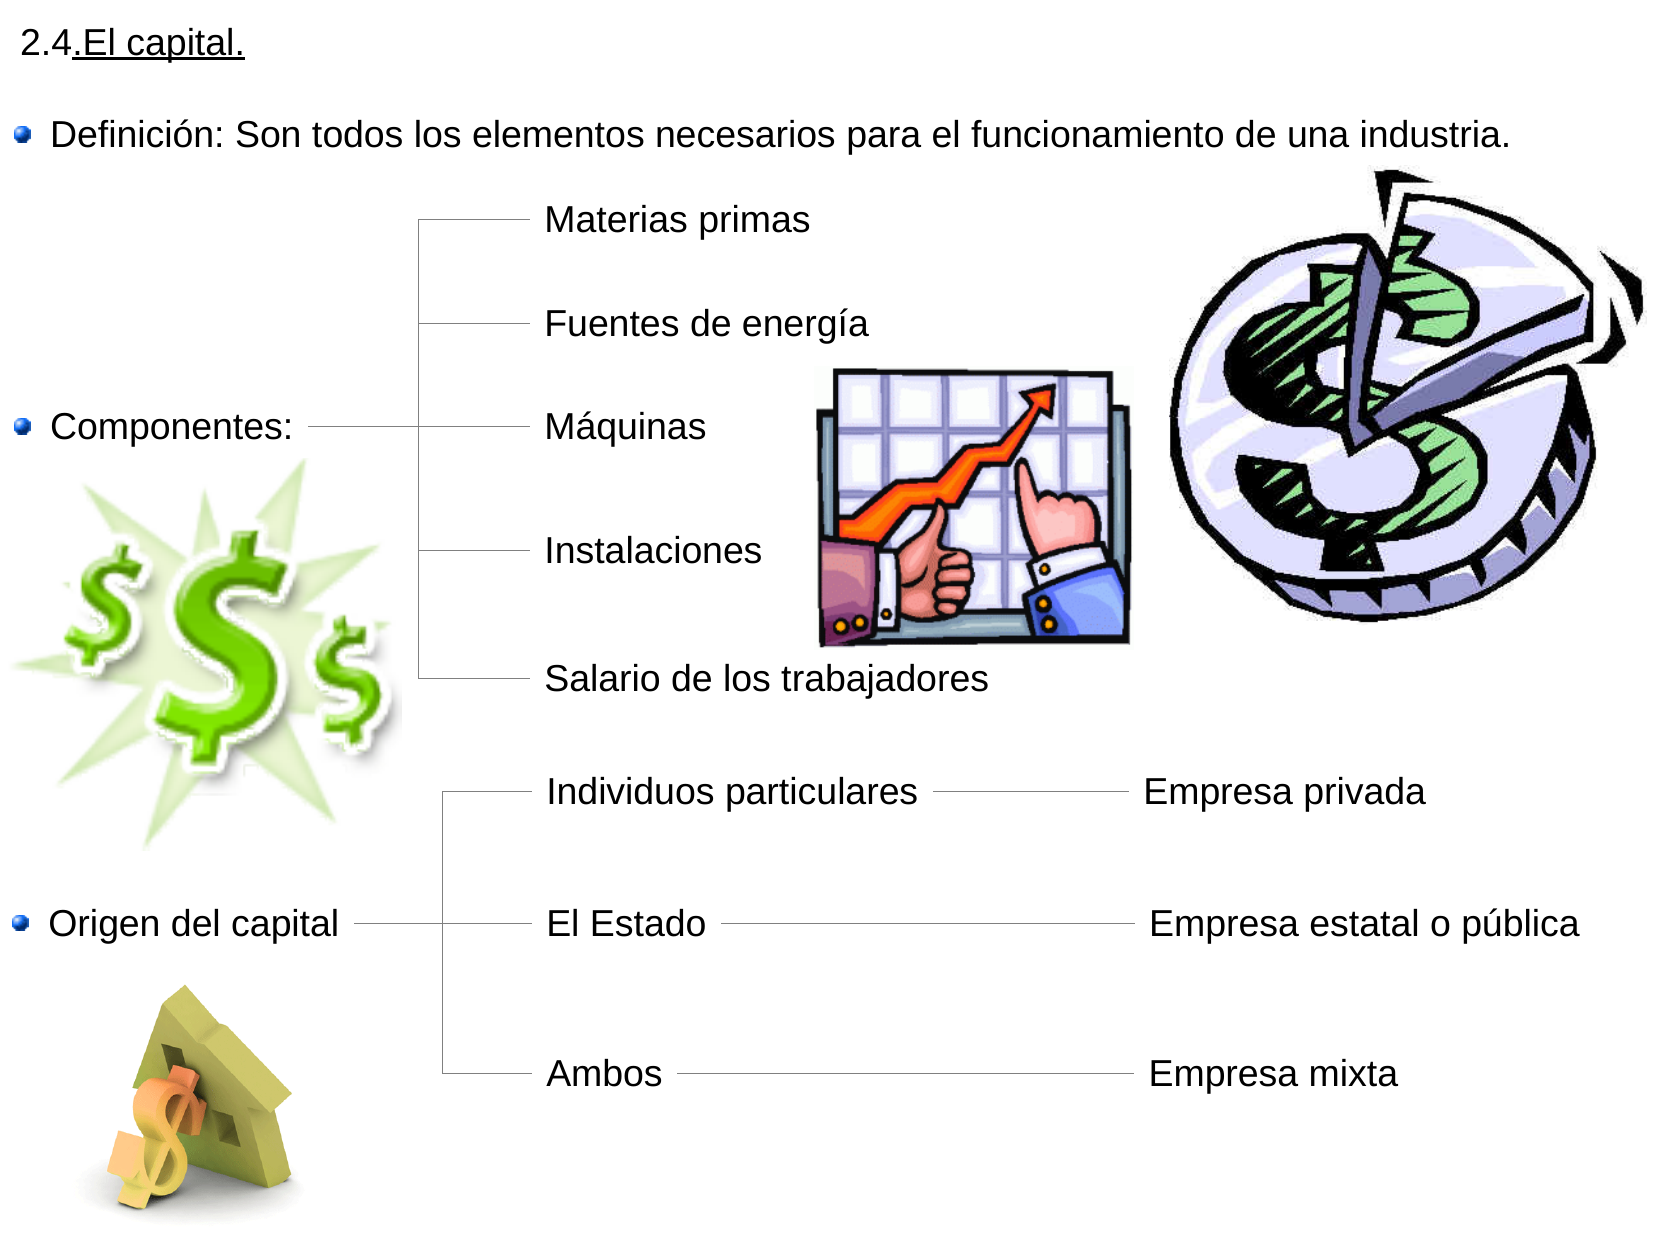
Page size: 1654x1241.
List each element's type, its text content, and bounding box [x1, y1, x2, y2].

picture [1169, 165, 1647, 626]
text_box Empresa mixta [1133, 1045, 1414, 1103]
text_box Empresa privada [1128, 762, 1441, 820]
text_box Origen del capital [0, 894, 355, 952]
text_box Materias primas [529, 191, 826, 249]
text_box Instalaciones [529, 521, 778, 579]
text_box Componentes: [0, 397, 309, 455]
text_box Ambos [531, 1045, 678, 1103]
text_box Salario de los trabajadores [529, 649, 1004, 707]
text_box Máquinas [529, 397, 722, 455]
text_box Definición: Son todos los elementos necesarios para el funcionamiento de una industria. [0, 106, 1527, 164]
picture [814, 366, 1134, 650]
text_box Empresa estatal o pública [1134, 894, 1595, 952]
picture [59, 951, 342, 1240]
picture [7, 458, 402, 851]
text_box 2.4.El capital. [5, 14, 260, 71]
text_box Fuentes de energía [529, 295, 884, 353]
text_box Individuos particulares [531, 762, 934, 820]
text_box El Estado [531, 894, 722, 952]
